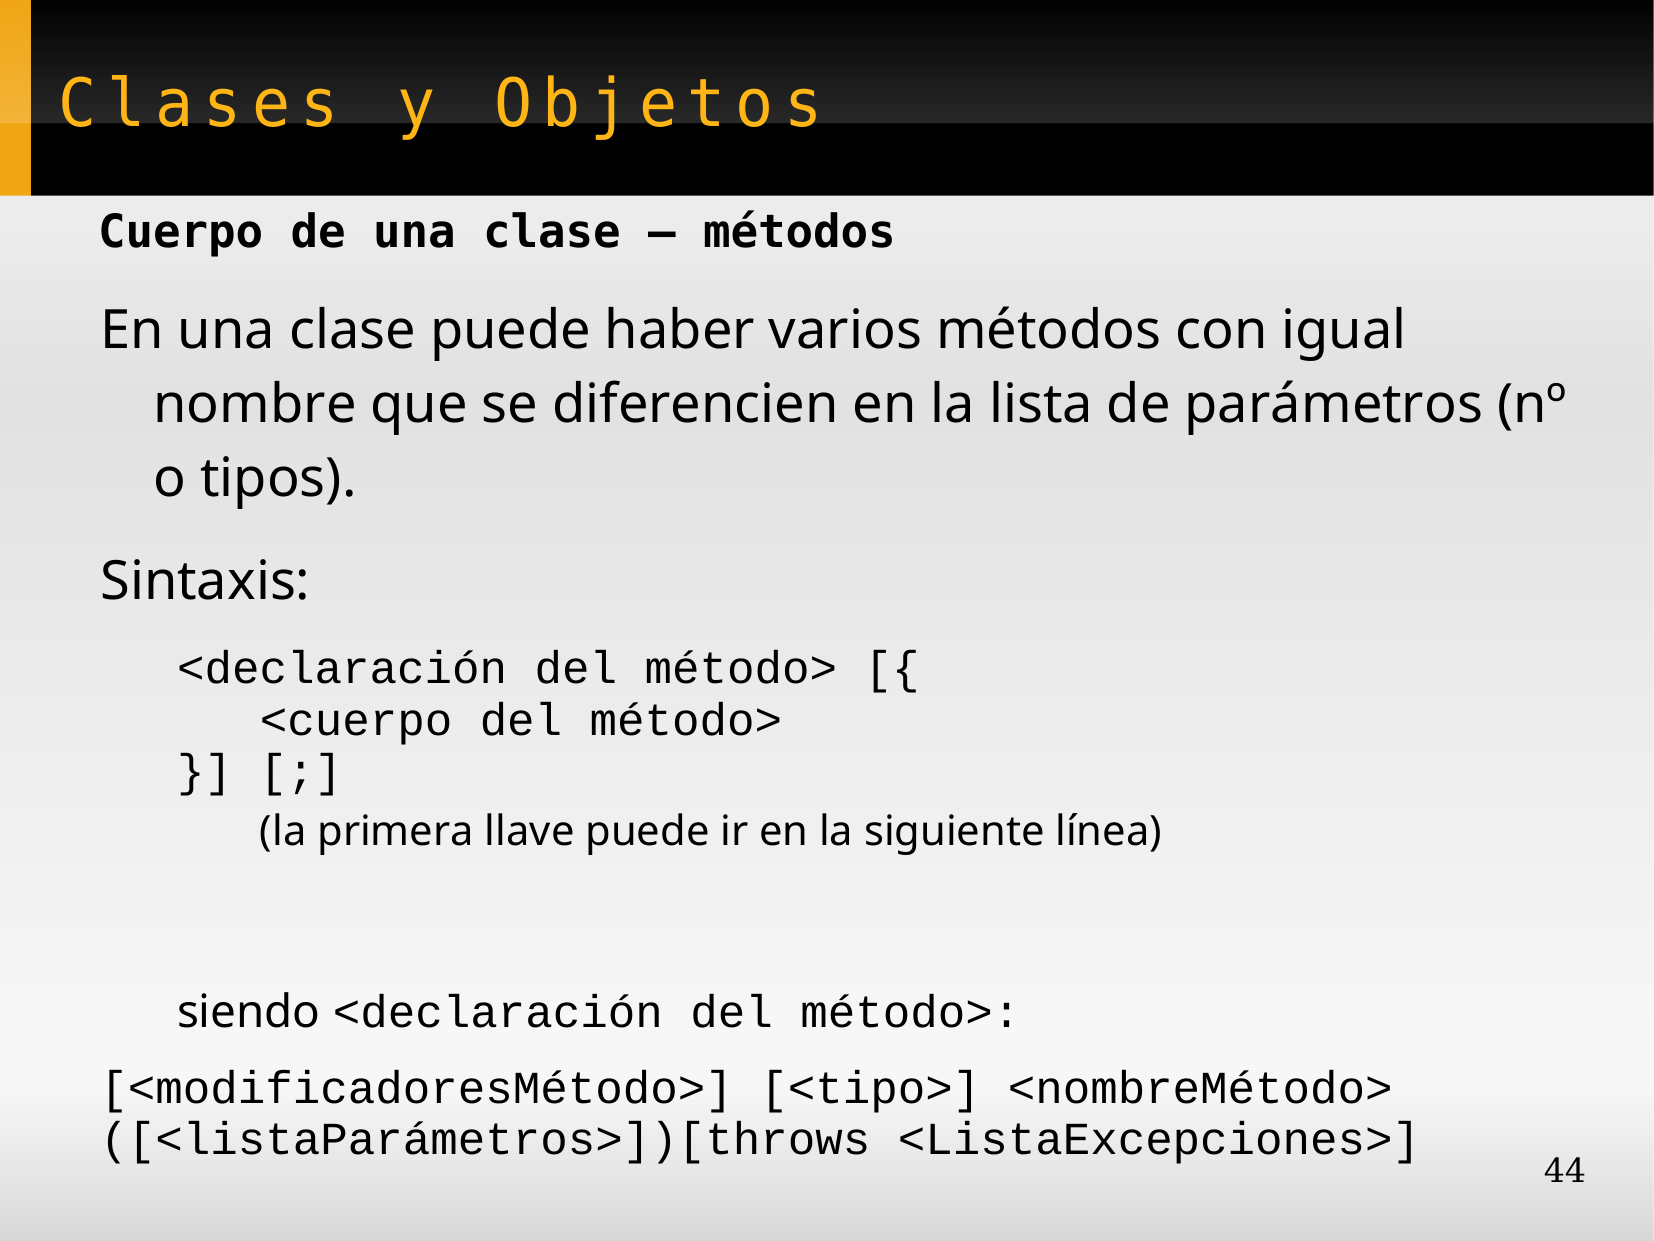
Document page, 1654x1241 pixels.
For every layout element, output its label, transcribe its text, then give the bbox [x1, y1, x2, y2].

picture [0, 0, 1654, 1241]
text_box Cuerpo de una clase – métodos [83, 197, 911, 266]
list En una clase puede haber varios métodos con igual nombre que se diferencien en la lista de parámetros (nº o tipos). Sintaxis: <declaración del método> [{ <cuerpo del método> }] [;] (la primera llave puede ir en la siguiente línea) siendo <declaración del método>: [<modificadoresMétodo>] [<tipo>] <nombreMétodo> ([<listaParámetros>])[throws <ListaExcepciones>] (throws se verá más adelante) [82, 290, 1571, 1167]
title Clases y Objetos [59, 29, 1595, 178]
